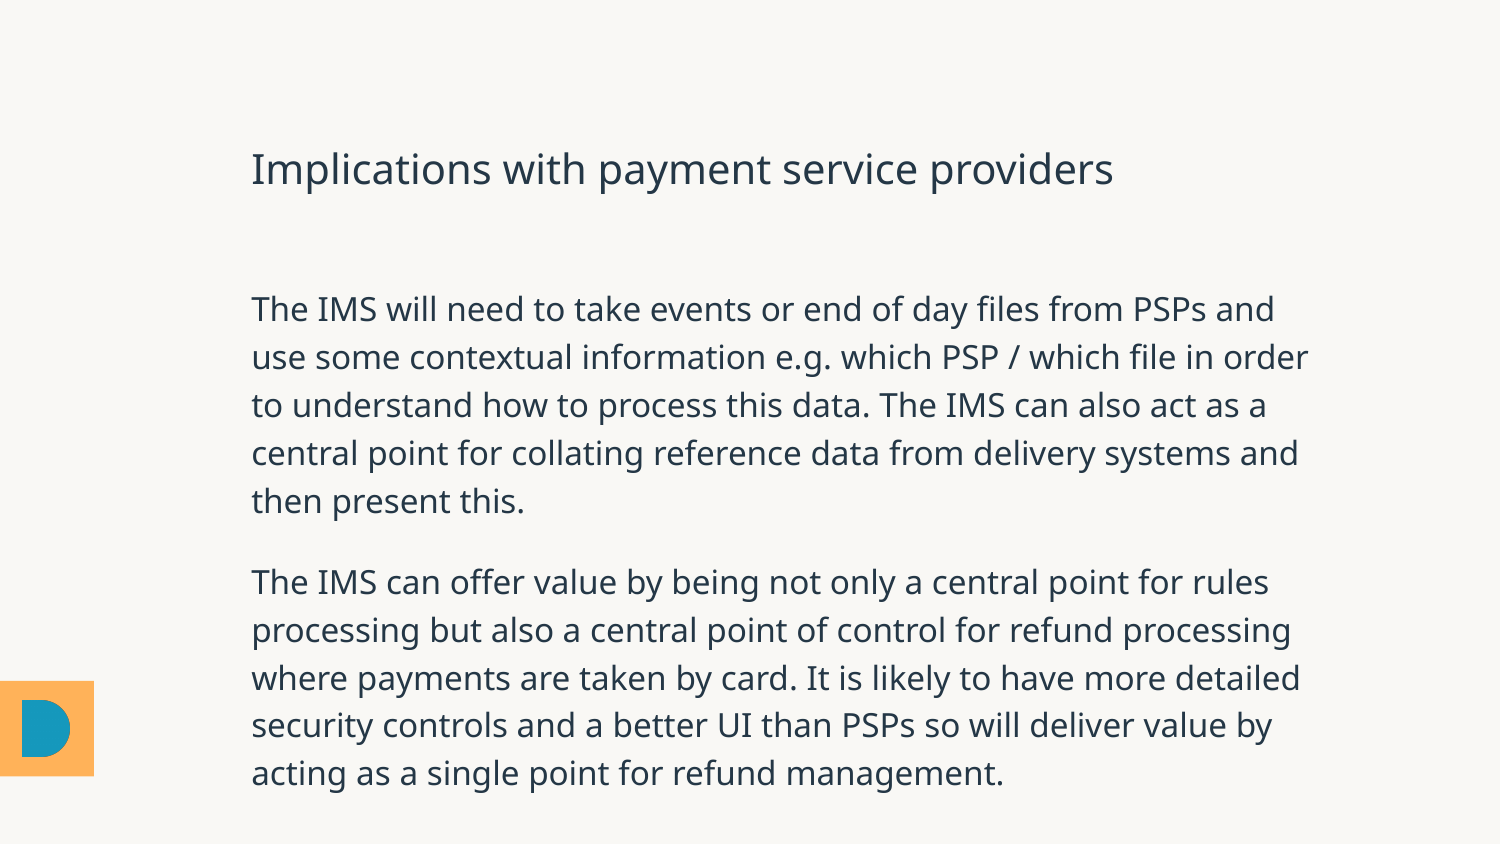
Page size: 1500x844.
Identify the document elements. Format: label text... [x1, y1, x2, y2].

picture [22, 700, 70, 757]
title Implications with payment service providers [236, 118, 1329, 238]
list The IMS will need to take events or end of day files from PSPs and use some contextual information e.g. which PSP / which file in order to understand how to process this data. The IMS can also act as a central point for collating reference data from delivery systems and then present this. The IMS can offer value by being not only a central point for rules processing but also a central point of control for refund processing where payments are taken by card. It is likely to have more detailed security controls and a better UI than PSPs so will deliver value by acting as a single point for refund management. [236, 265, 1329, 681]
